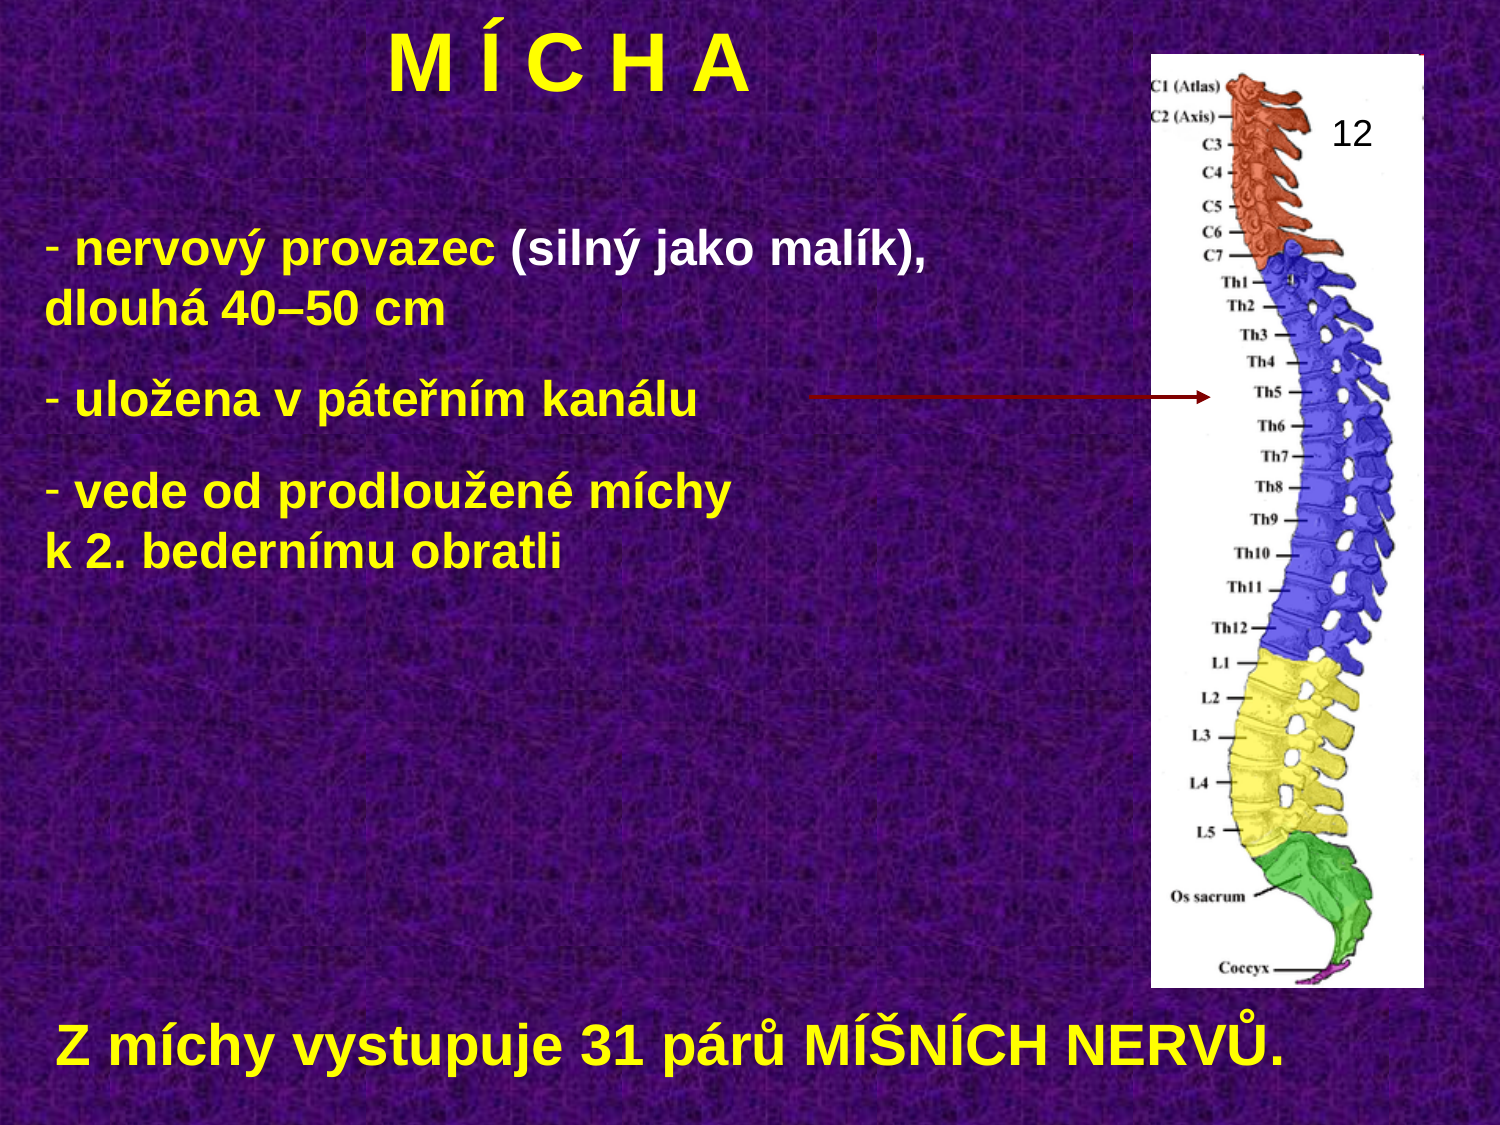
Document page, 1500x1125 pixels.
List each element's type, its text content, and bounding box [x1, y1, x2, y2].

text_box 12 [1316, 101, 1412, 163]
text_box Z míchy vystupuje 31 párů MÍŠNÍCH NERVŮ. [41, 999, 1341, 1085]
text_box nervový provazec (silný jako malík), dlouhá 40–50 cm uložena v páteřním kanálu vede od prodloužené míchy k 2. bedernímu obratli [29, 207, 999, 586]
text_box M Í C H A [372, 0, 1329, 116]
picture [0, 0, 1500, 1125]
